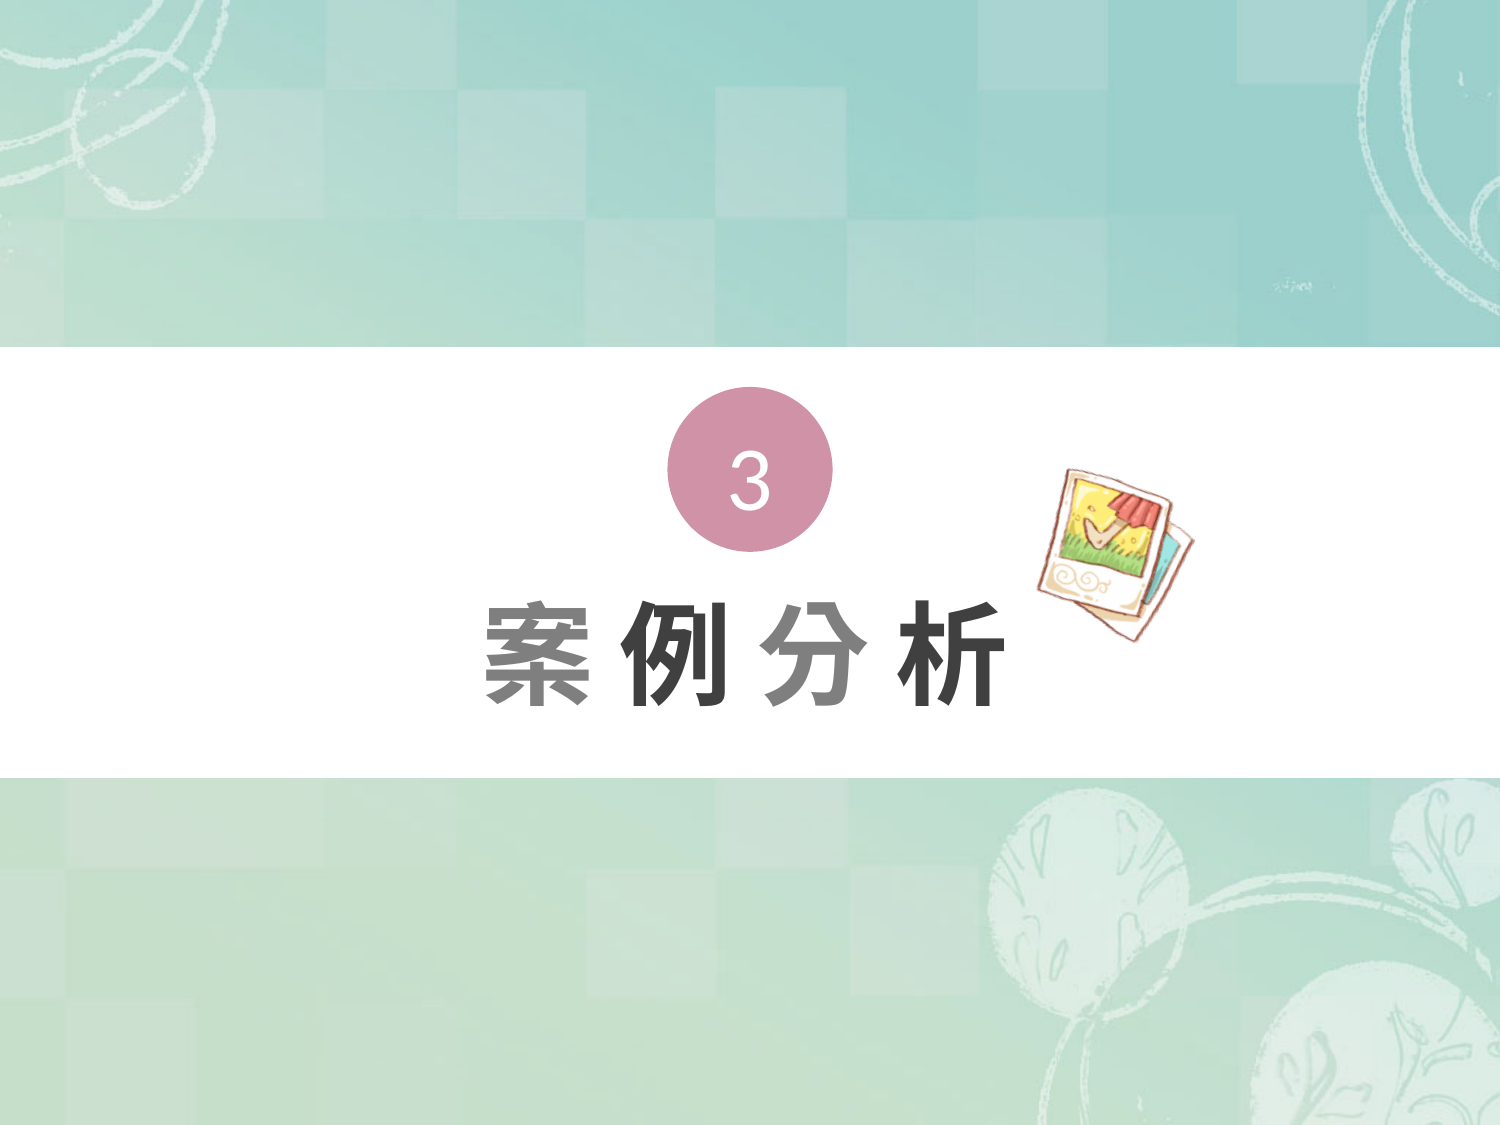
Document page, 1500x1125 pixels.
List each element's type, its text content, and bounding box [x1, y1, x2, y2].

text_box 案 例 分 析 [466, 576, 1037, 728]
picture [1015, 459, 1209, 652]
text_box [0, 347, 1500, 778]
text_box 3 [667, 386, 833, 552]
